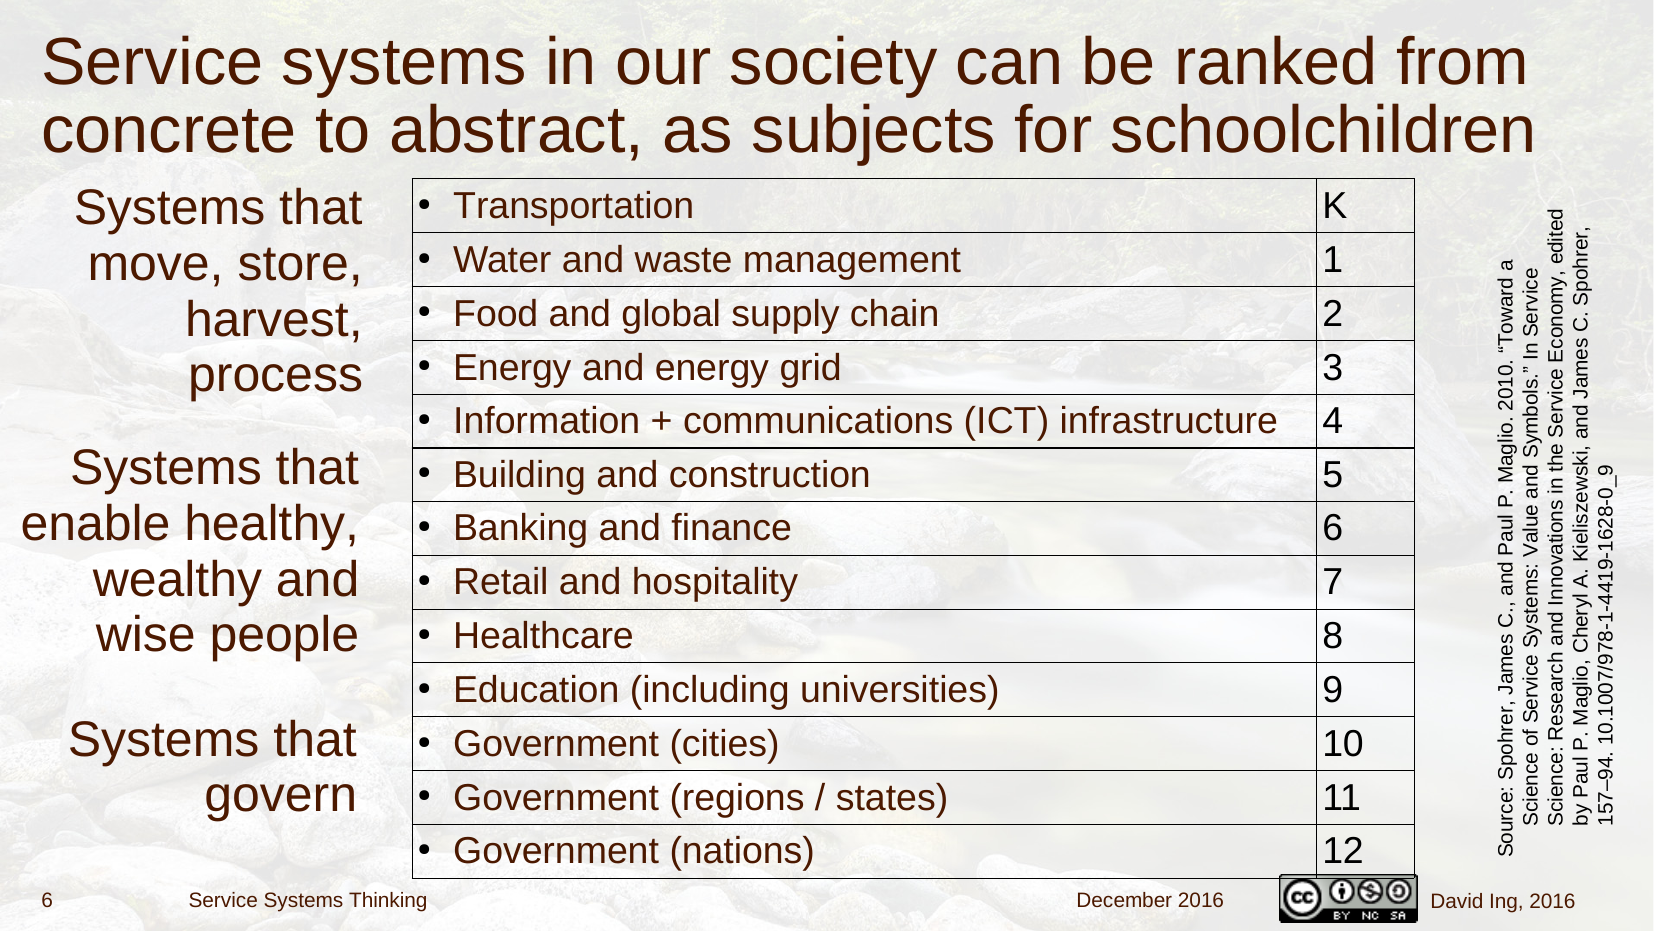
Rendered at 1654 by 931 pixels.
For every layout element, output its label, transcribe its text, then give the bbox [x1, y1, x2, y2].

table_cell 7 [1317, 556, 1414, 609]
table_cell 6 [1317, 502, 1414, 555]
table_header K [1317, 179, 1414, 232]
table_cell Banking and finance [413, 502, 1316, 555]
table_header Building and construction [413, 448, 1316, 501]
table_cell 9 [1317, 663, 1414, 716]
table_cell Water and waste management [435, 233, 1316, 286]
table_cell 2 [1317, 287, 1414, 340]
table_cell Government (regions / states) [430, 771, 1316, 824]
table_cell Energy and energy grid [435, 341, 1316, 394]
table_header Transportation [435, 179, 1316, 232]
table_cell Healthcare [413, 610, 1316, 662]
table_cell Education (including universities) [413, 663, 1316, 716]
table_cell Government (nations) [413, 825, 1316, 878]
table_cell 4 [1317, 395, 1414, 447]
table_header 10 [1317, 717, 1414, 770]
table_cell 1 [1317, 233, 1414, 286]
table_header 5 [1317, 448, 1414, 501]
table_cell Information + communications (ICT) infrastructure [413, 395, 1316, 447]
table_cell 3 [1317, 341, 1414, 394]
table_cell 8 [1317, 610, 1414, 662]
text_box Systems that move, store, harvest, process [58, 171, 435, 410]
table_header Government (cities) [430, 717, 1316, 770]
table_cell 11 [1317, 771, 1414, 824]
table_cell Retail and hospitality [413, 556, 1316, 609]
text_box Systems that govern [53, 703, 430, 850]
picture [0, 0, 1654, 931]
text_box Systems that enable healthy, wealthy and wise people [5, 431, 382, 670]
text_box Source: Spohrer, James C., and Paul P. Maglio. 2010. “Toward a Science of Service Systems: Value and Symbols.” In Service Science: Research and Innovations in the Service Economy, edited by Paul P. Maglio, Cheryl A. Kieliszewski, and James C. Spohrer, 157–94. 10.1007/978-1-4419-1628-0_9 - [1484, 189, 1630, 874]
table_cell 12 [1317, 825, 1414, 878]
table_cell Food and global supply chain [435, 287, 1316, 340]
title Service systems in our society can be ranked from concrete to abstract, as subjects for schoolchildren [41, 30, 1613, 174]
